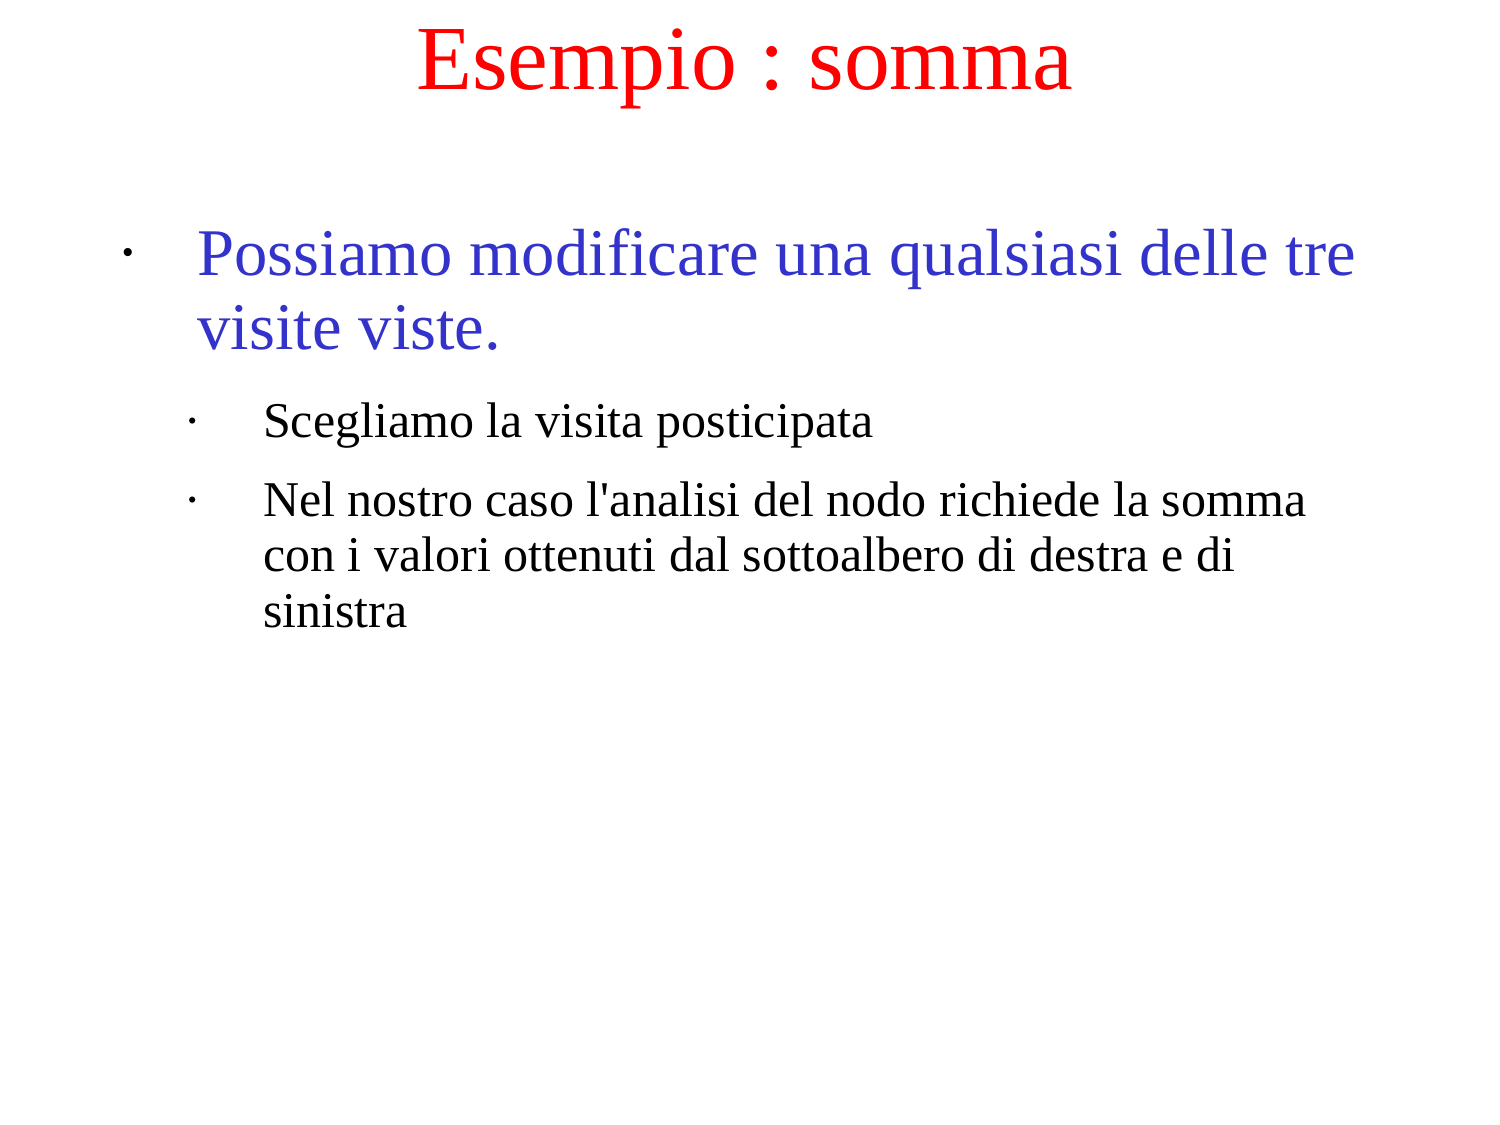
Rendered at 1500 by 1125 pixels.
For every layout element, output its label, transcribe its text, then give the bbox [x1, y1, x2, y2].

title Esempio : somma [107, 0, 1383, 188]
list Possiamo modificare una qualsiasi delle tre visite viste. Scegliamo la visita posticipata Nel nostro caso l'analisi del nodo richiede la somma con i valori ottenuti dal sottoalbero di destra e di sinistra [107, 208, 1383, 883]
